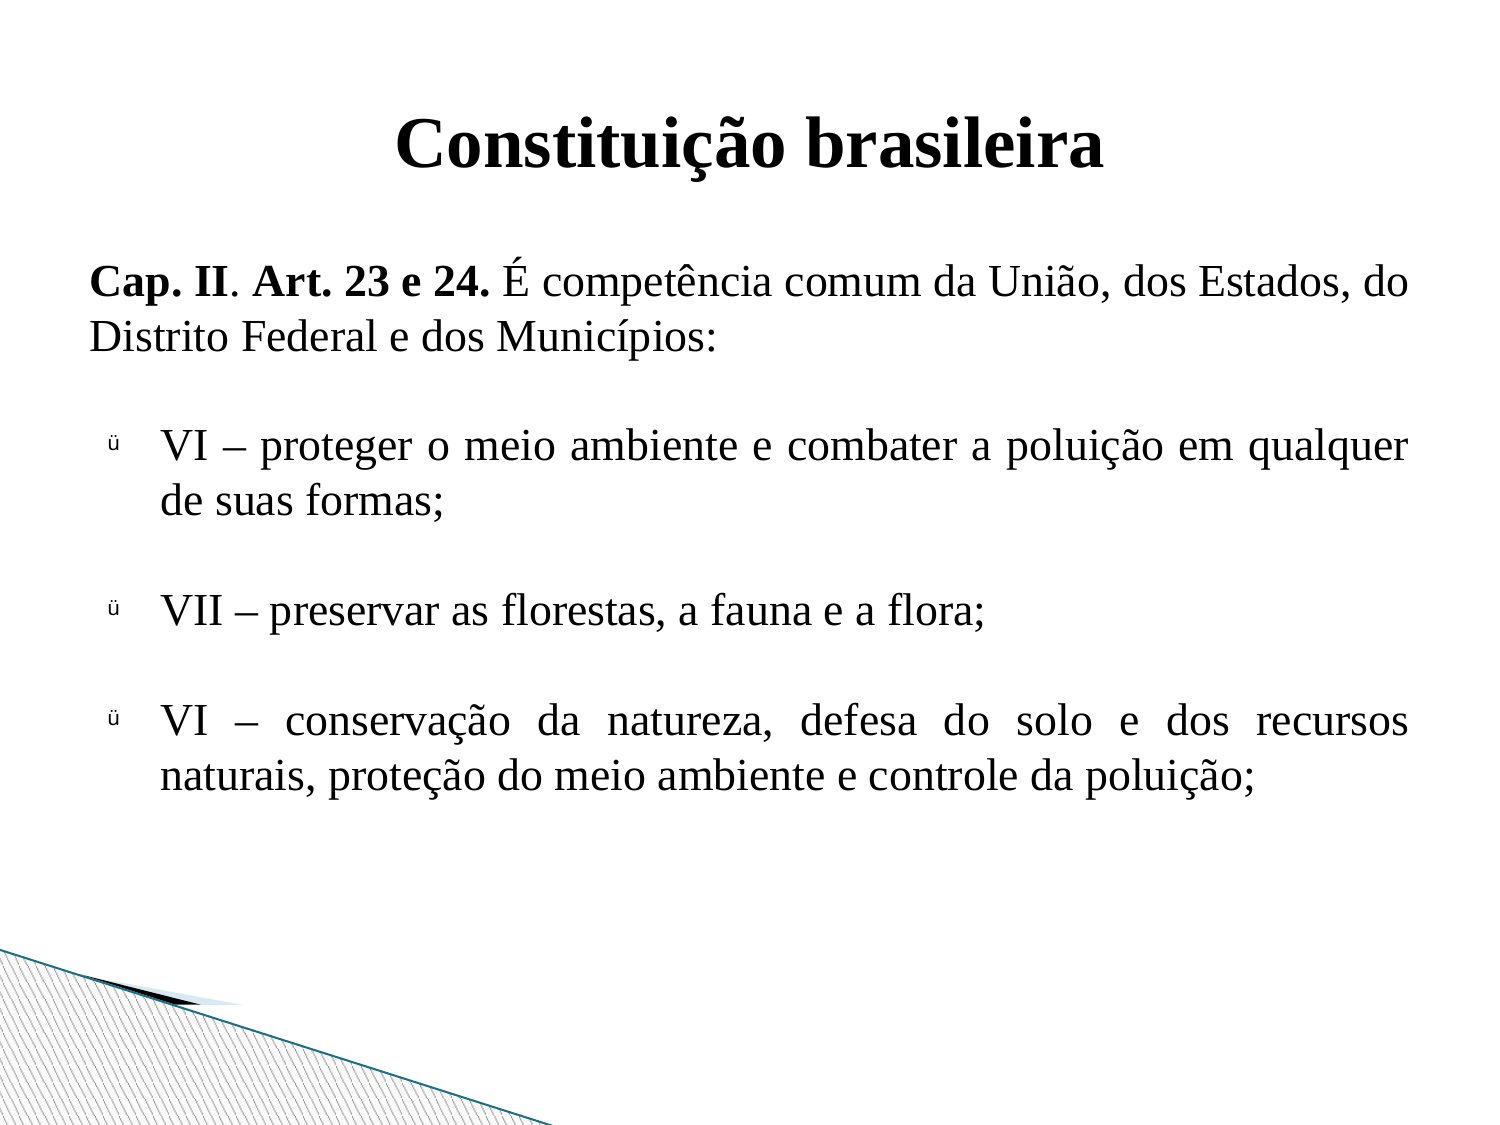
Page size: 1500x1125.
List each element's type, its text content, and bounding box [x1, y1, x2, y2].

list Cap. II. Art. 23 e 24. É competência comum da União, dos Estados, do Distrito Federal e dos Municípios: VI – proteger o meio ambiente e combater a poluição em qualquer de suas formas; VII – preservar as florestas, a fauna e a flora; VI – conservação da natureza, defesa do solo e dos recursos naturais, proteção do meio ambiente e controle da poluição; [75, 243, 1425, 986]
picture [0, 952, 543, 1125]
title Constituição brasileira [75, 45, 1425, 233]
